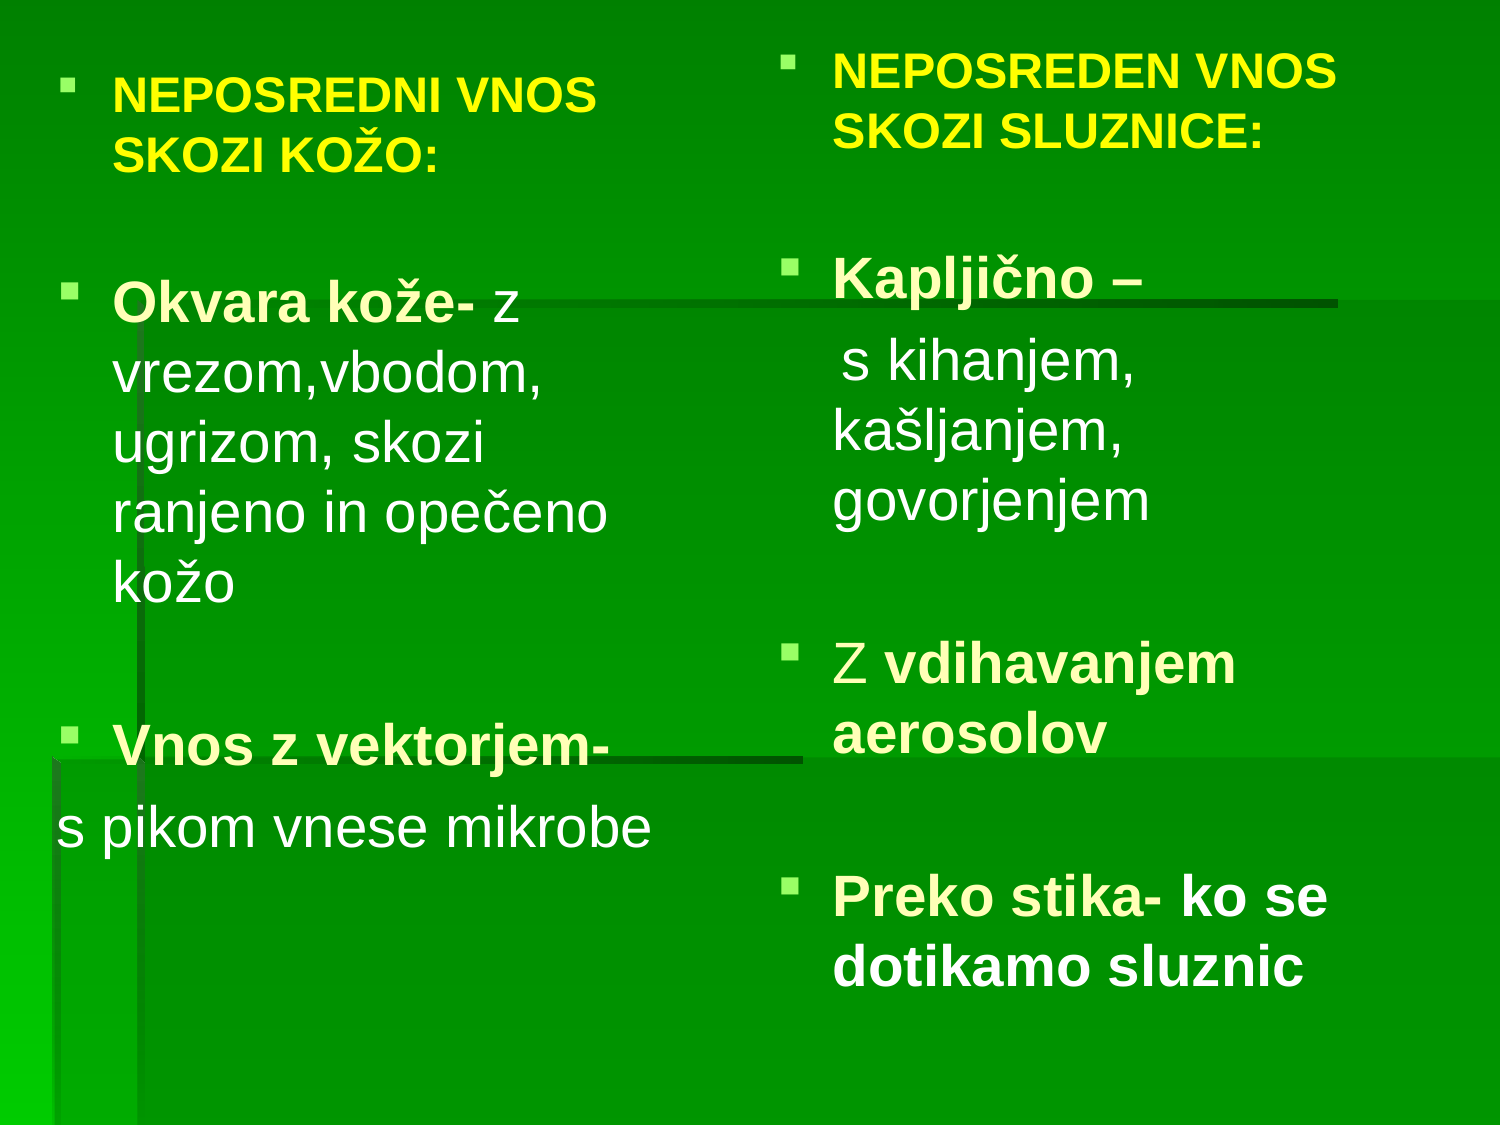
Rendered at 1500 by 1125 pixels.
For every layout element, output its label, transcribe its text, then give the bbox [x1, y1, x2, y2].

list NEPOSREDNI VNOS SKOZI KOŽO: Okvara kože- z vrezom,vbodom, ugrizom, skozi ranjeno in opečeno kožo Vnos z vektorjem- s pikom vnese mikrobe [41, 54, 691, 1059]
list NEPOSREDEN VNOS SKOZI SLUZNICE: Kapljično – s kihanjem, kašljanjem, govorjenjem Z vdihavanjem aerosolov Preko stika- ko se dotikamo sluznic [761, 31, 1418, 1059]
